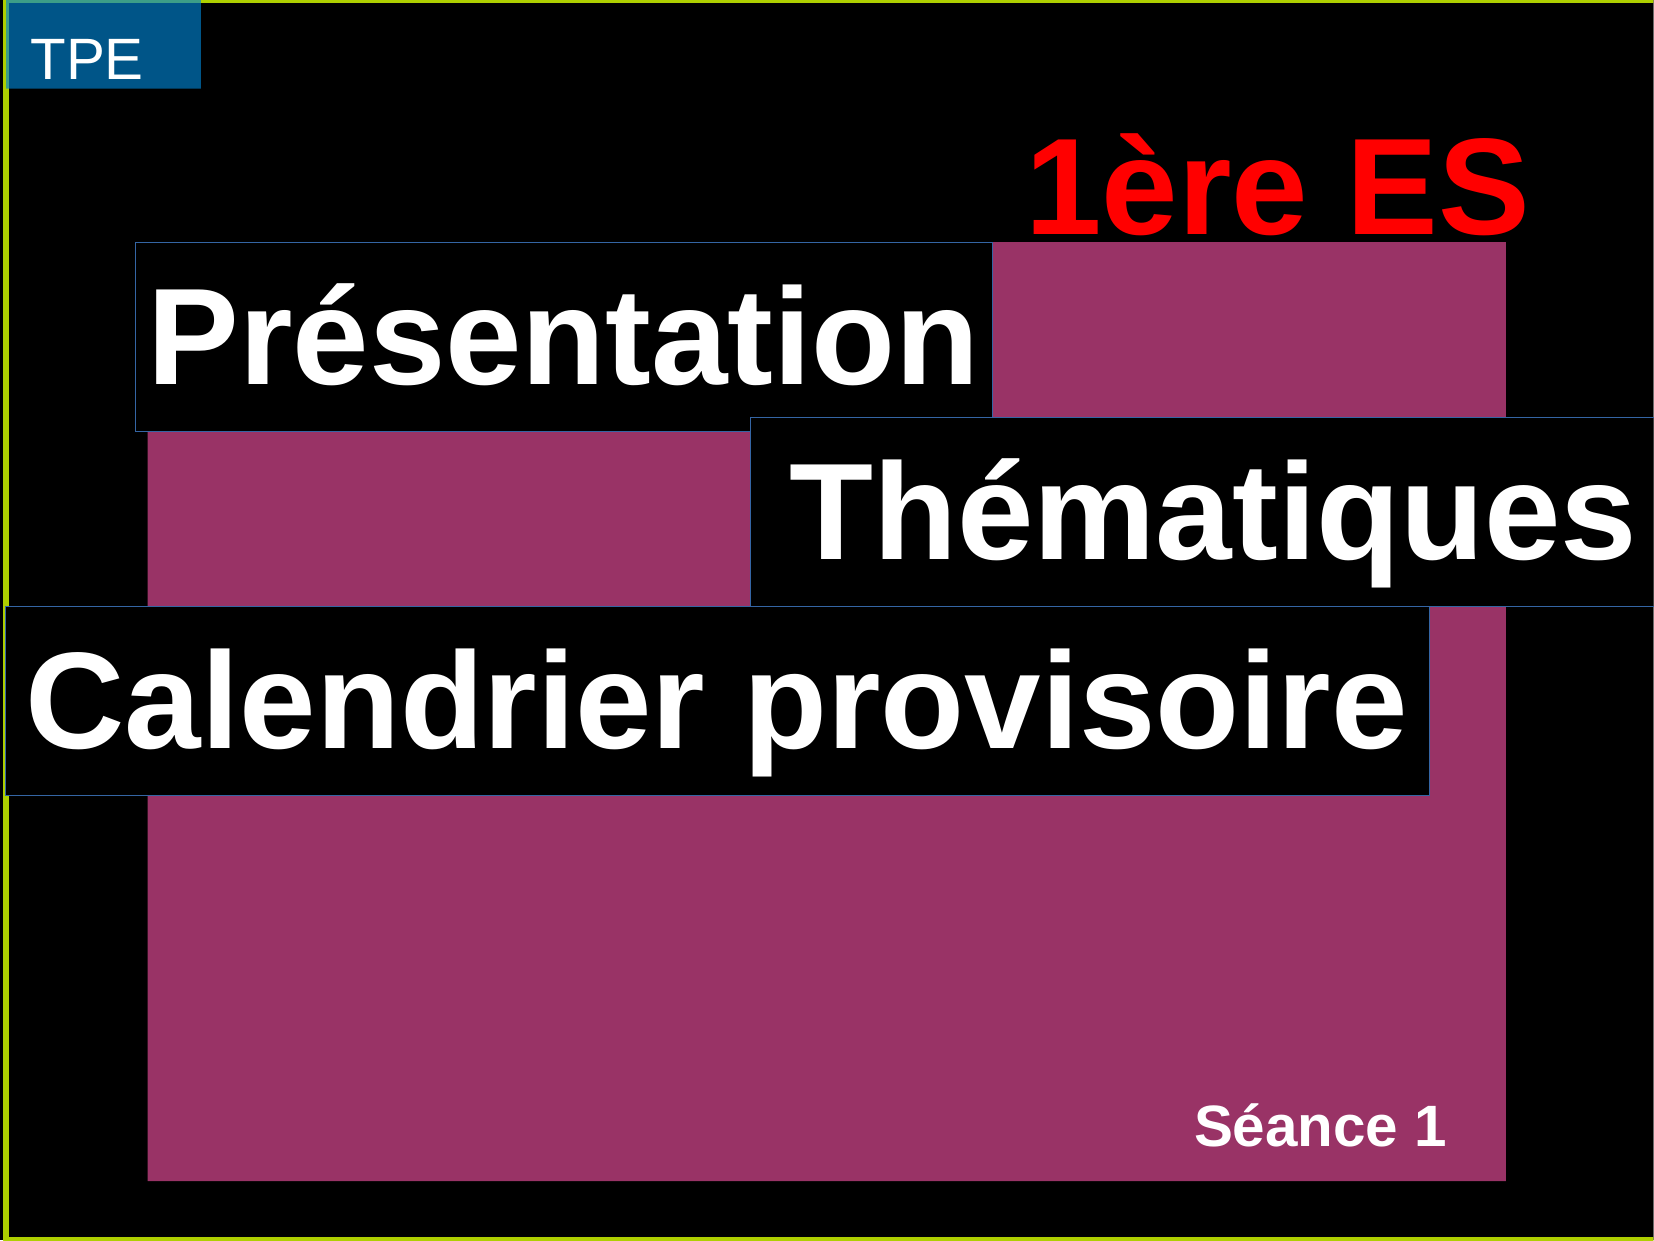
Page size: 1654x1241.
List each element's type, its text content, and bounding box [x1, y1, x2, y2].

text_box Calendrier provisoire [5, 606, 1430, 796]
text_box Présentation [135, 242, 993, 432]
text_box Séance 1 [826, 1086, 1654, 1195]
text_box Thématiques [750, 417, 1654, 607]
text_box [6, 0, 1654, 606]
text_box TPE [15, 8, 798, 164]
text_box 1ère ES [1010, 102, 1583, 272]
text_box [6, 607, 1654, 1241]
